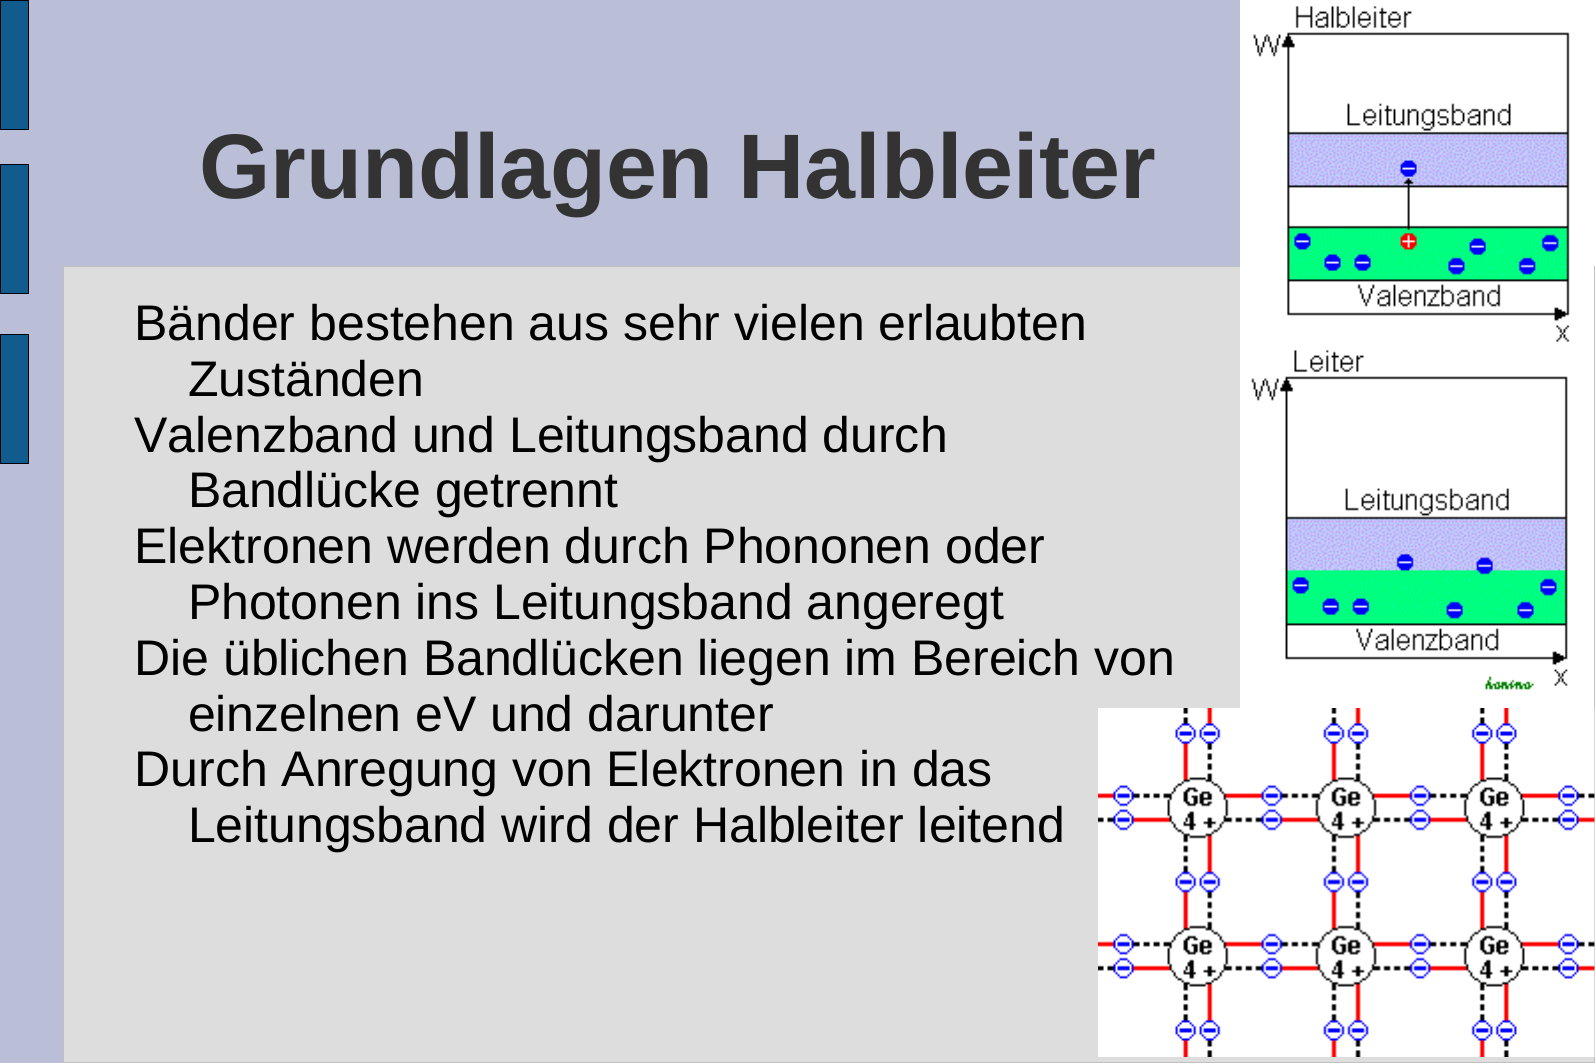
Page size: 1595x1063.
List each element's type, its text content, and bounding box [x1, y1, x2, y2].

title Grundlagen Halbleiter [117, 78, 1240, 256]
picture [1098, 0, 1595, 1058]
list Bänder bestehen aus sehr vielen erlaubten Zuständen Valenzband und Leitungsband durch Bandlücke getrennt Elektronen werden durch Phononen oder Photonen ins Leitungsband angeregt Die üblichen Bandlücken liegen im Bereich von einzelnen eV und darunter Durch Anregung von Elektronen in das Leitungsband wird der Halbleiter leitend [117, 295, 1182, 966]
